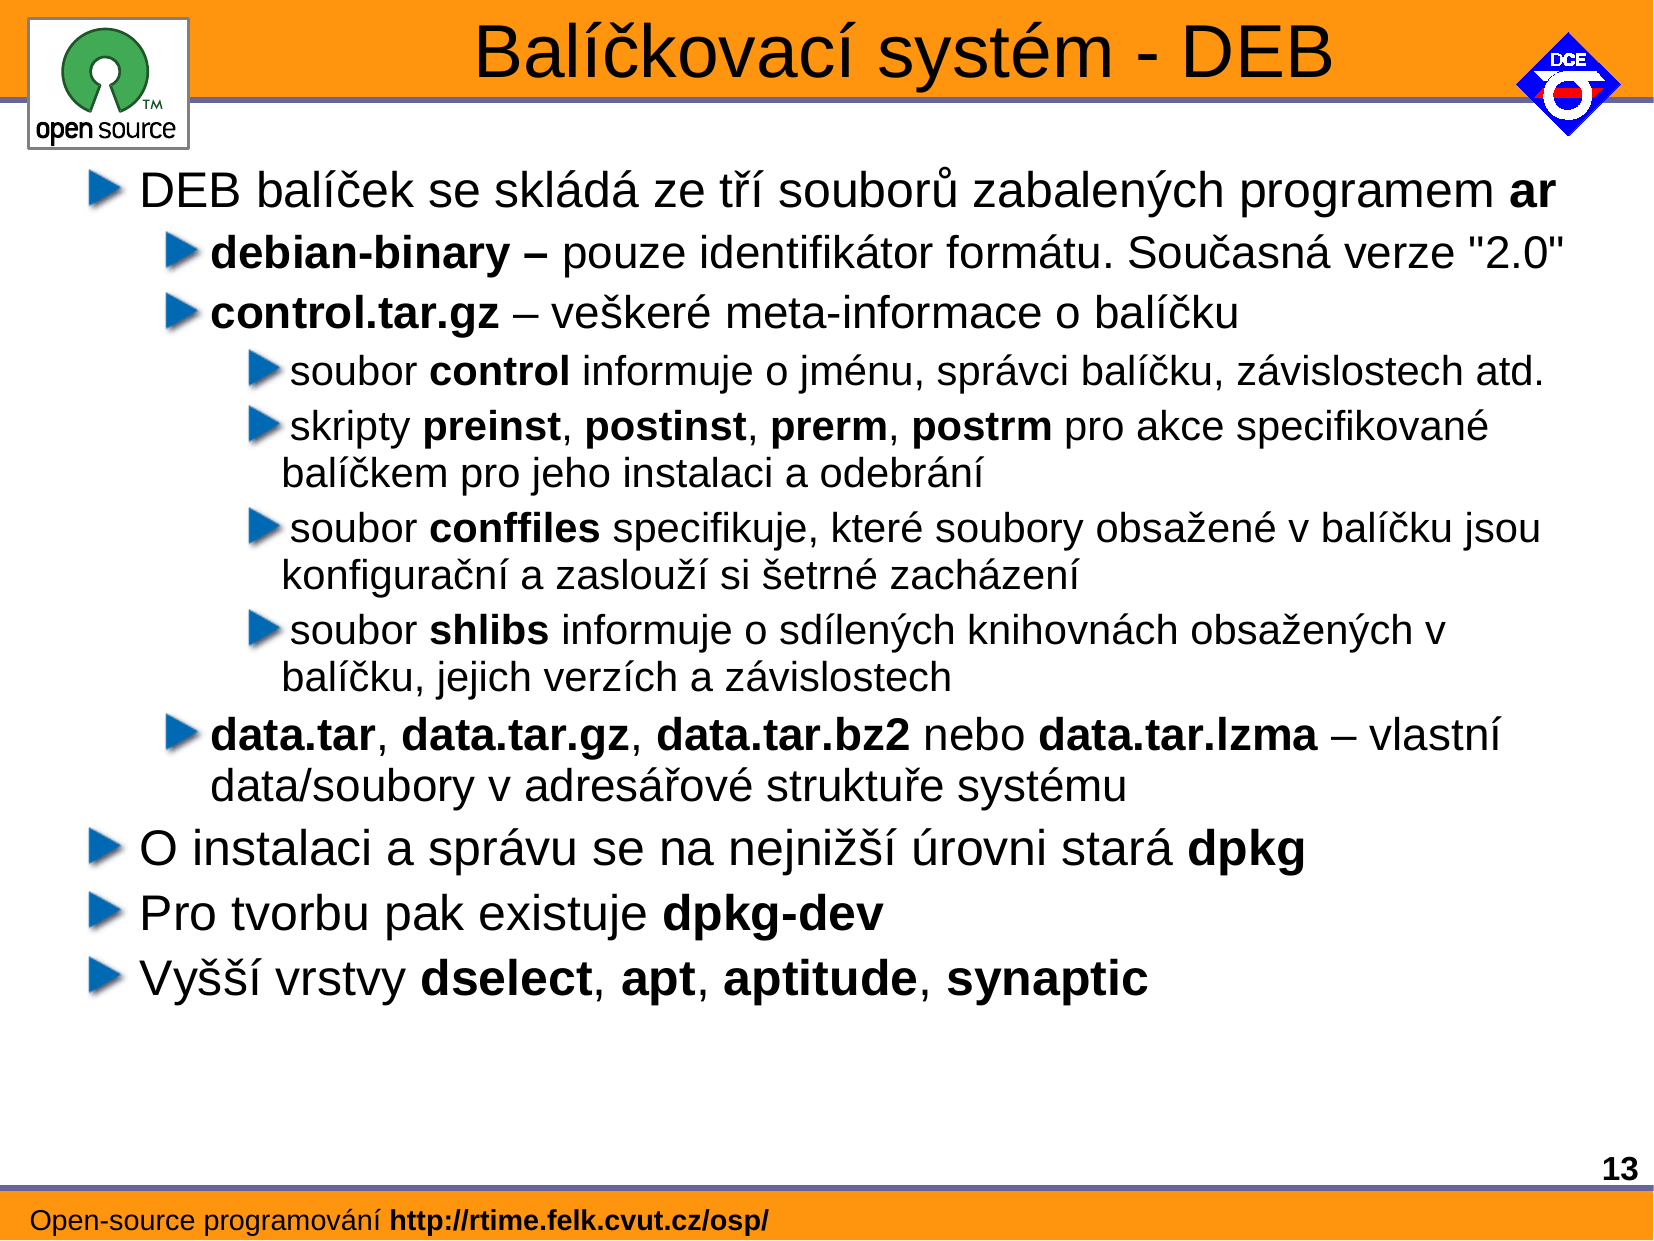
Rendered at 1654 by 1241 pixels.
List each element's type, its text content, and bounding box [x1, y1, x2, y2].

list DEB balíček se skládá ze tří souborů zabalených programem ar debian-binary – pouze identifikátor formátu. Současná verze "2.0" control.tar.gz – veškeré meta-informace o balíčku soubor control informuje o jménu, správci balíčku, závislostech atd. skripty preinst, postinst, prerm, postrm pro akce specifikované balíčkem pro jeho instalaci a odebrání soubor conffiles specifikuje, které soubory obsažené v balíčku jsou konfigurační a zaslouží si šetrné zacházení soubor shlibs informuje o sdílených knihovnách obsažených v balíčku, jejich verzích a závislostech data.tar, data.tar.gz, data.tar.bz2 nebo data.tar.lzma – vlastní data/soubory v adresářové struktuře systému O instalaci a správu se na nejnižší úrovni stará dpkg Pro tvorbu pak existuje dpkg-dev Vyšší vrstvy dselect, apt, aptitude, synaptic [68, 162, 1592, 1117]
title Balíčkovací systém - DEB [178, 4, 1631, 98]
